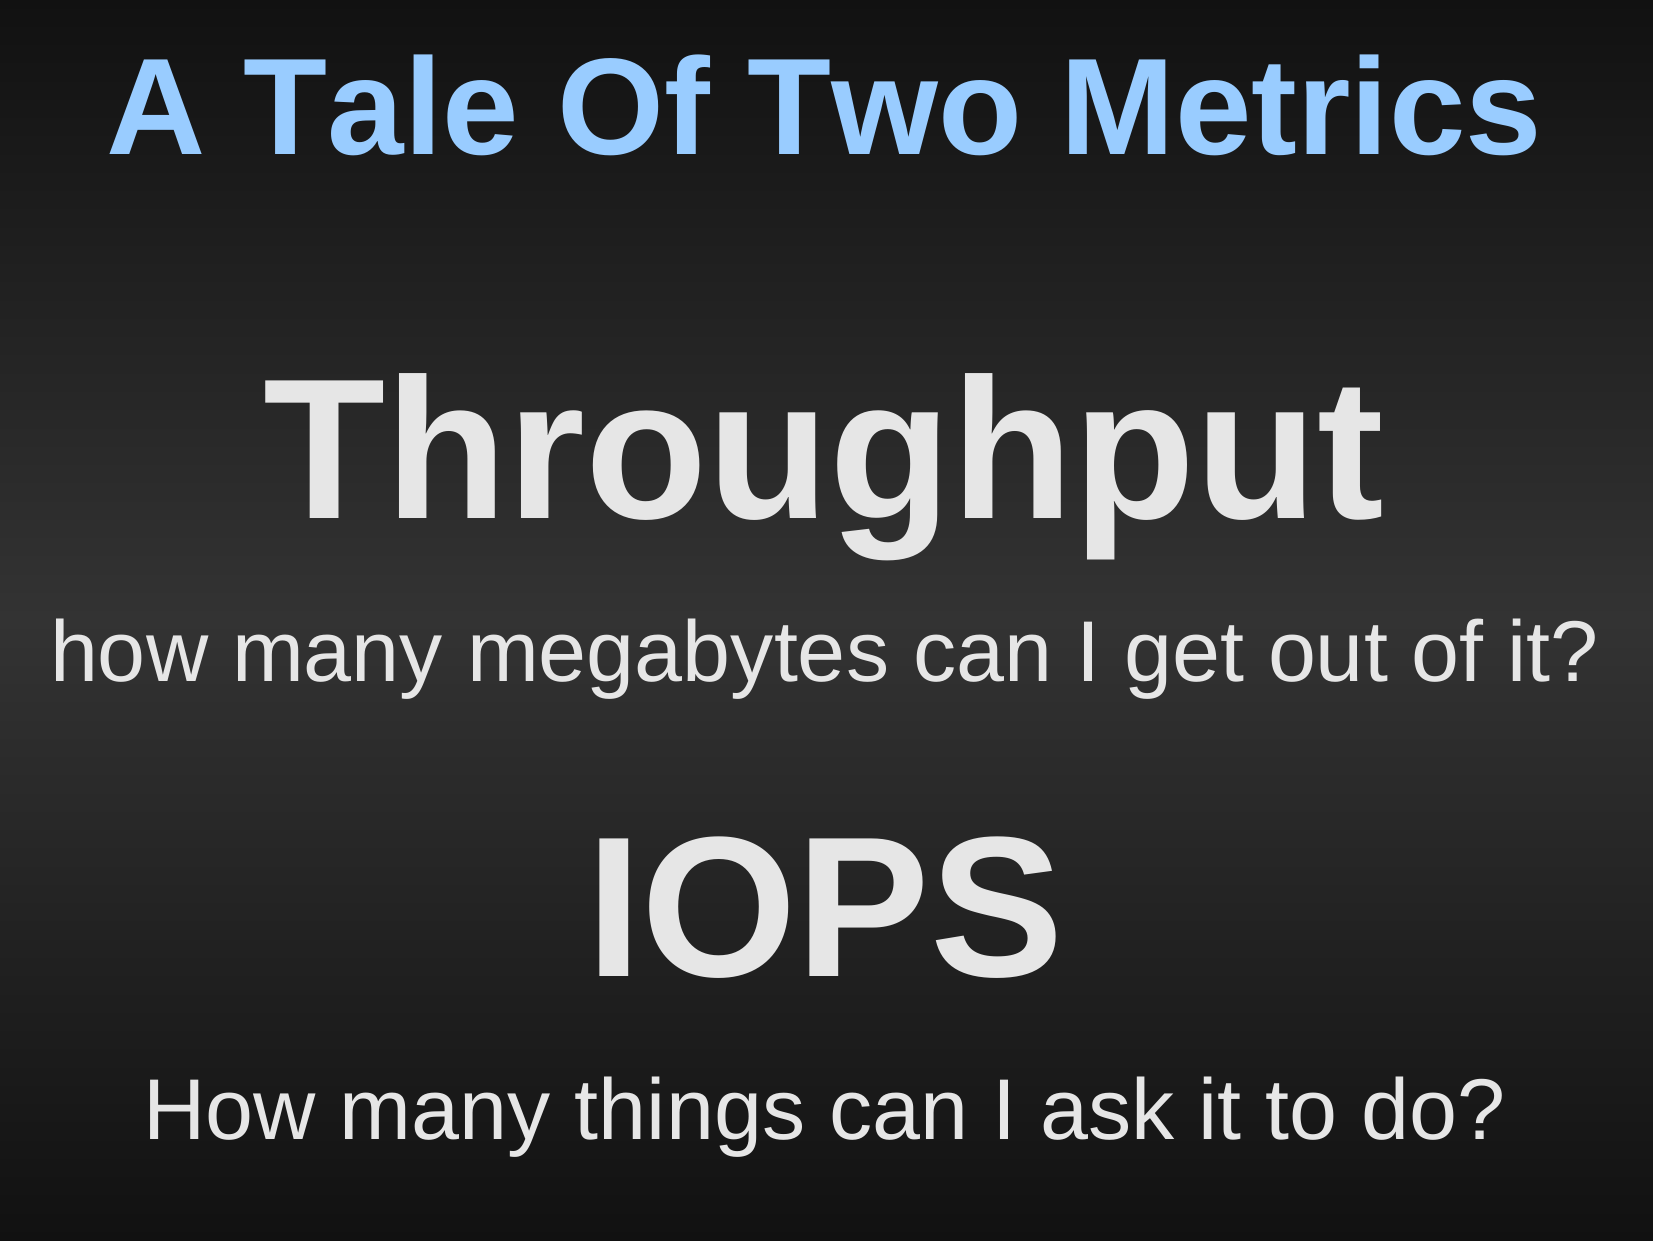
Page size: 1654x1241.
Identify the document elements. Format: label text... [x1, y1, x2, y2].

title A Tale Of Two Metrics [0, 2, 1651, 211]
title Throughput how many megabytes can I get out of it? IOPS How many things can I ask it to do? [0, 212, 1651, 1241]
